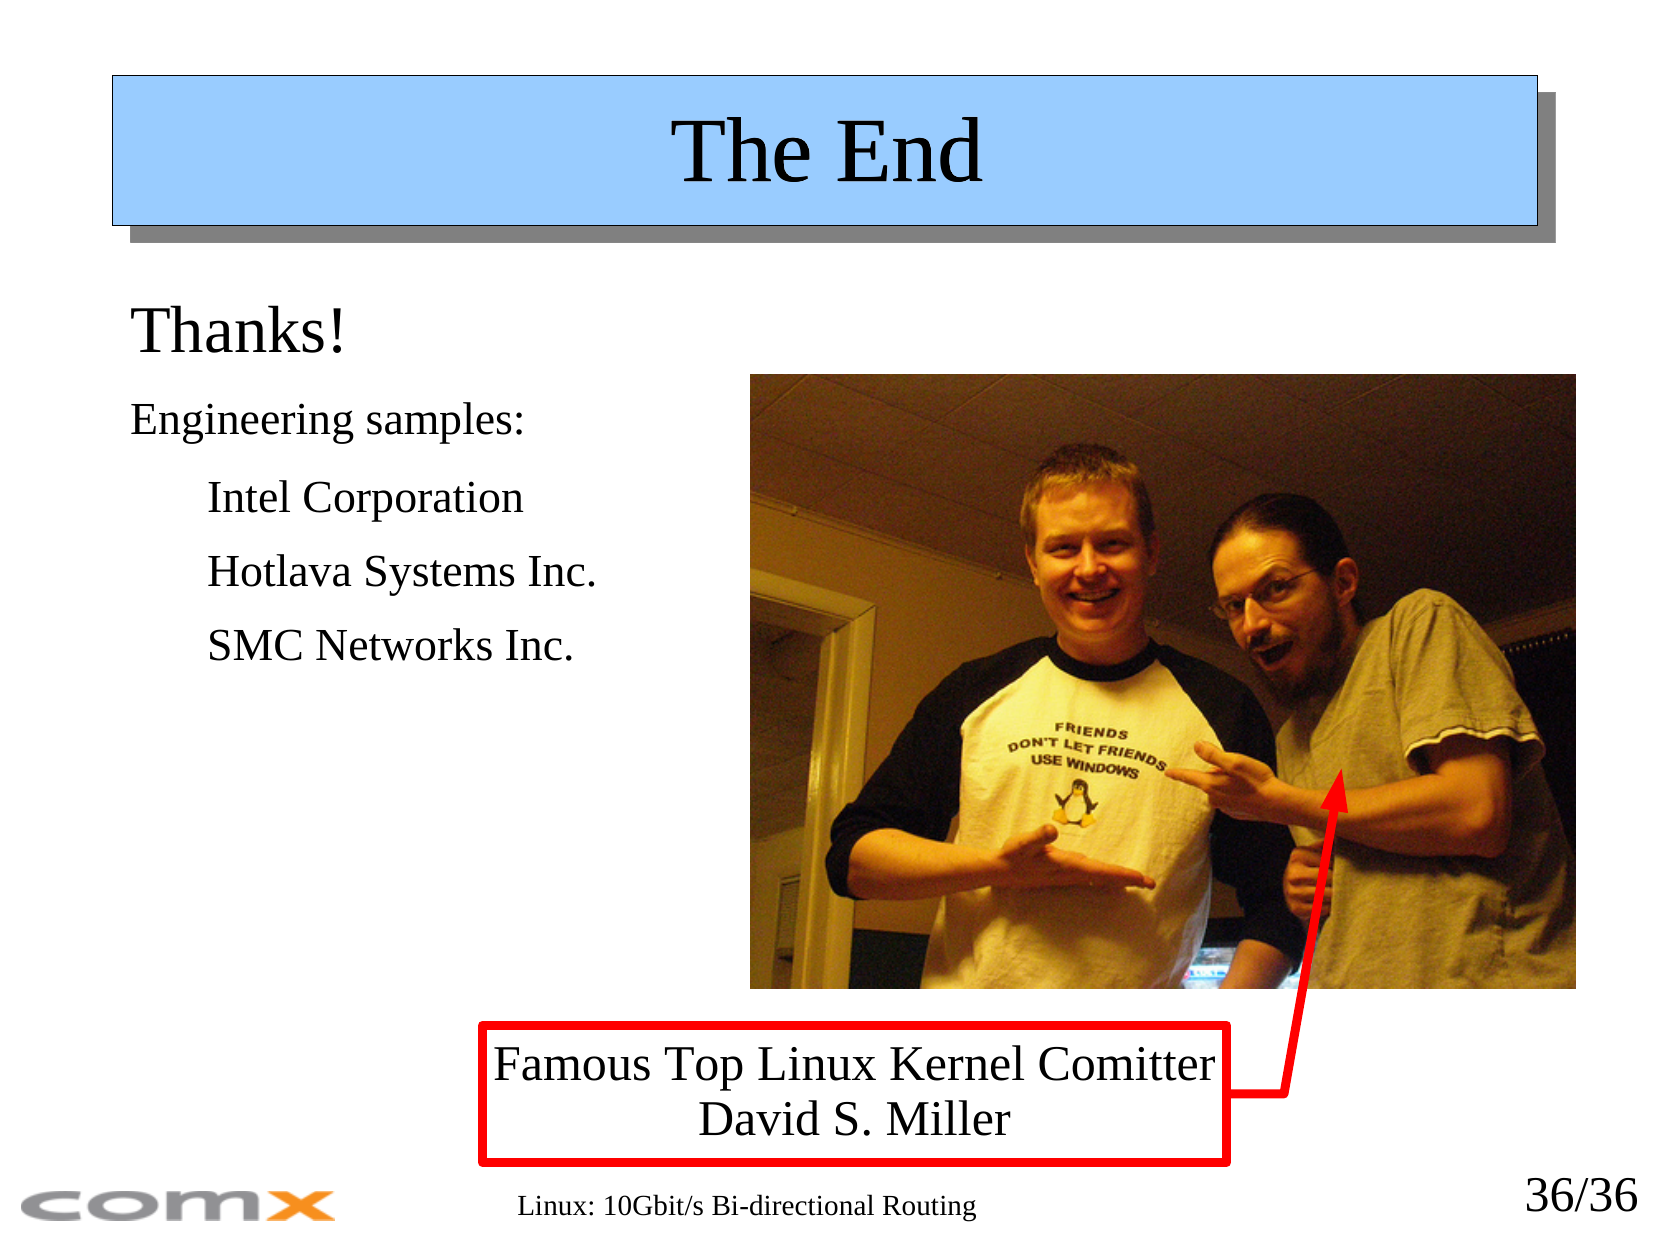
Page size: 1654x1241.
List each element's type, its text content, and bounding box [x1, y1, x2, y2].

text_box Famous Top Linux Kernel Comitter David S. Miller [482, 1025, 1227, 1163]
picture [21, 1191, 335, 1221]
title The End [116, 90, 1538, 211]
picture [750, 374, 1576, 989]
list Thanks! Engineering samples: Intel Corporation Hotlava Systems Inc. SMC Networks Inc. [112, 292, 1538, 1051]
